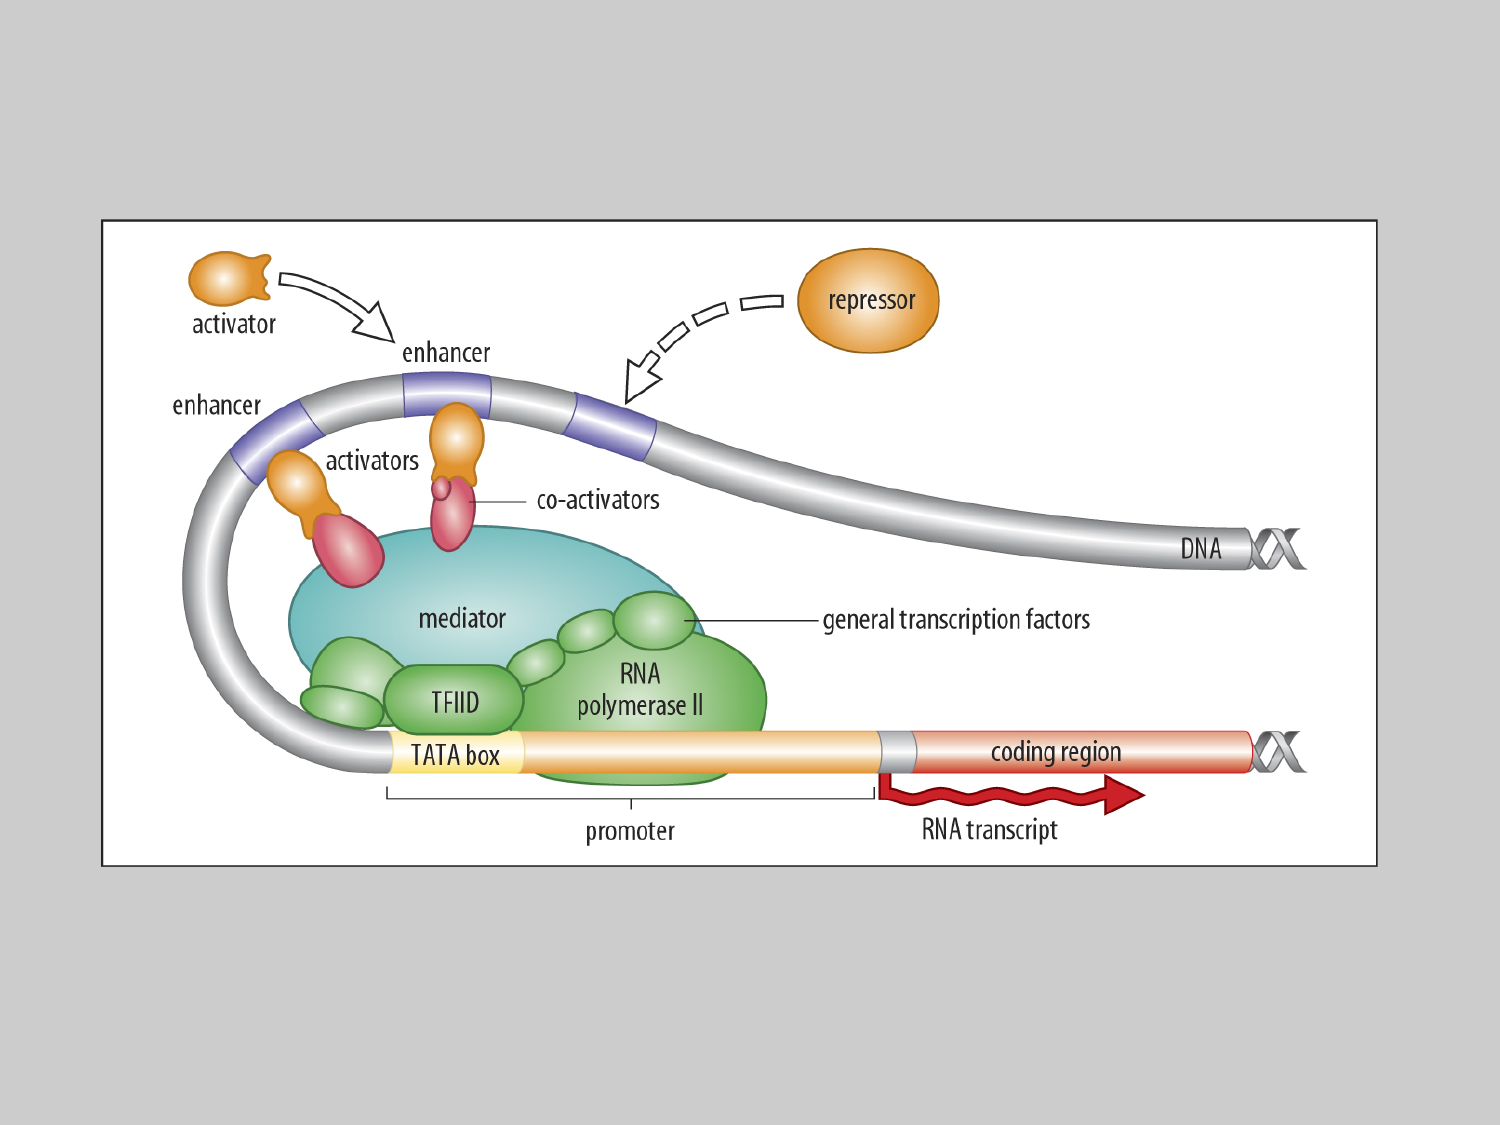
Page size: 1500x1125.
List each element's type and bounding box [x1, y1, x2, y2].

picture [100, 219, 1378, 867]
